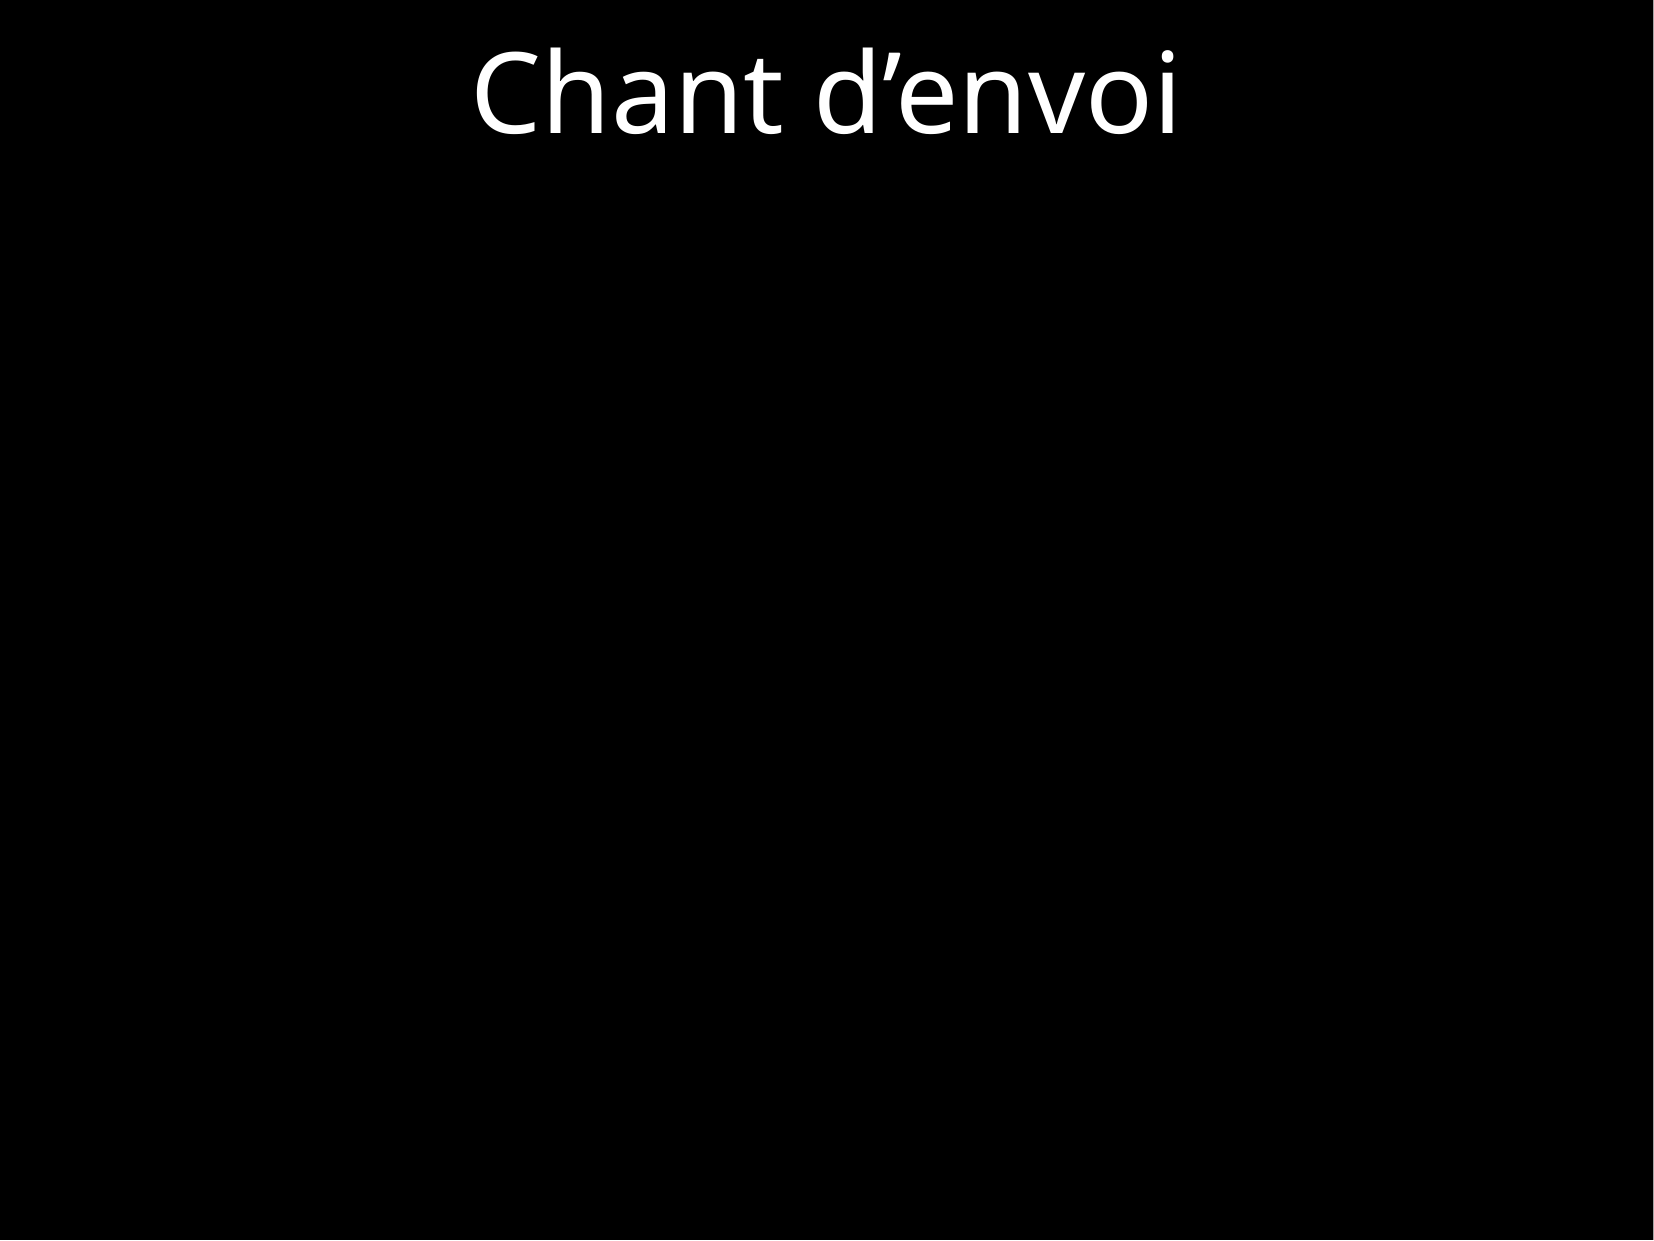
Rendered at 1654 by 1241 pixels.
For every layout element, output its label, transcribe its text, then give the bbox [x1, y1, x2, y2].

list Chant d’envoi [82, 12, 1571, 1108]
